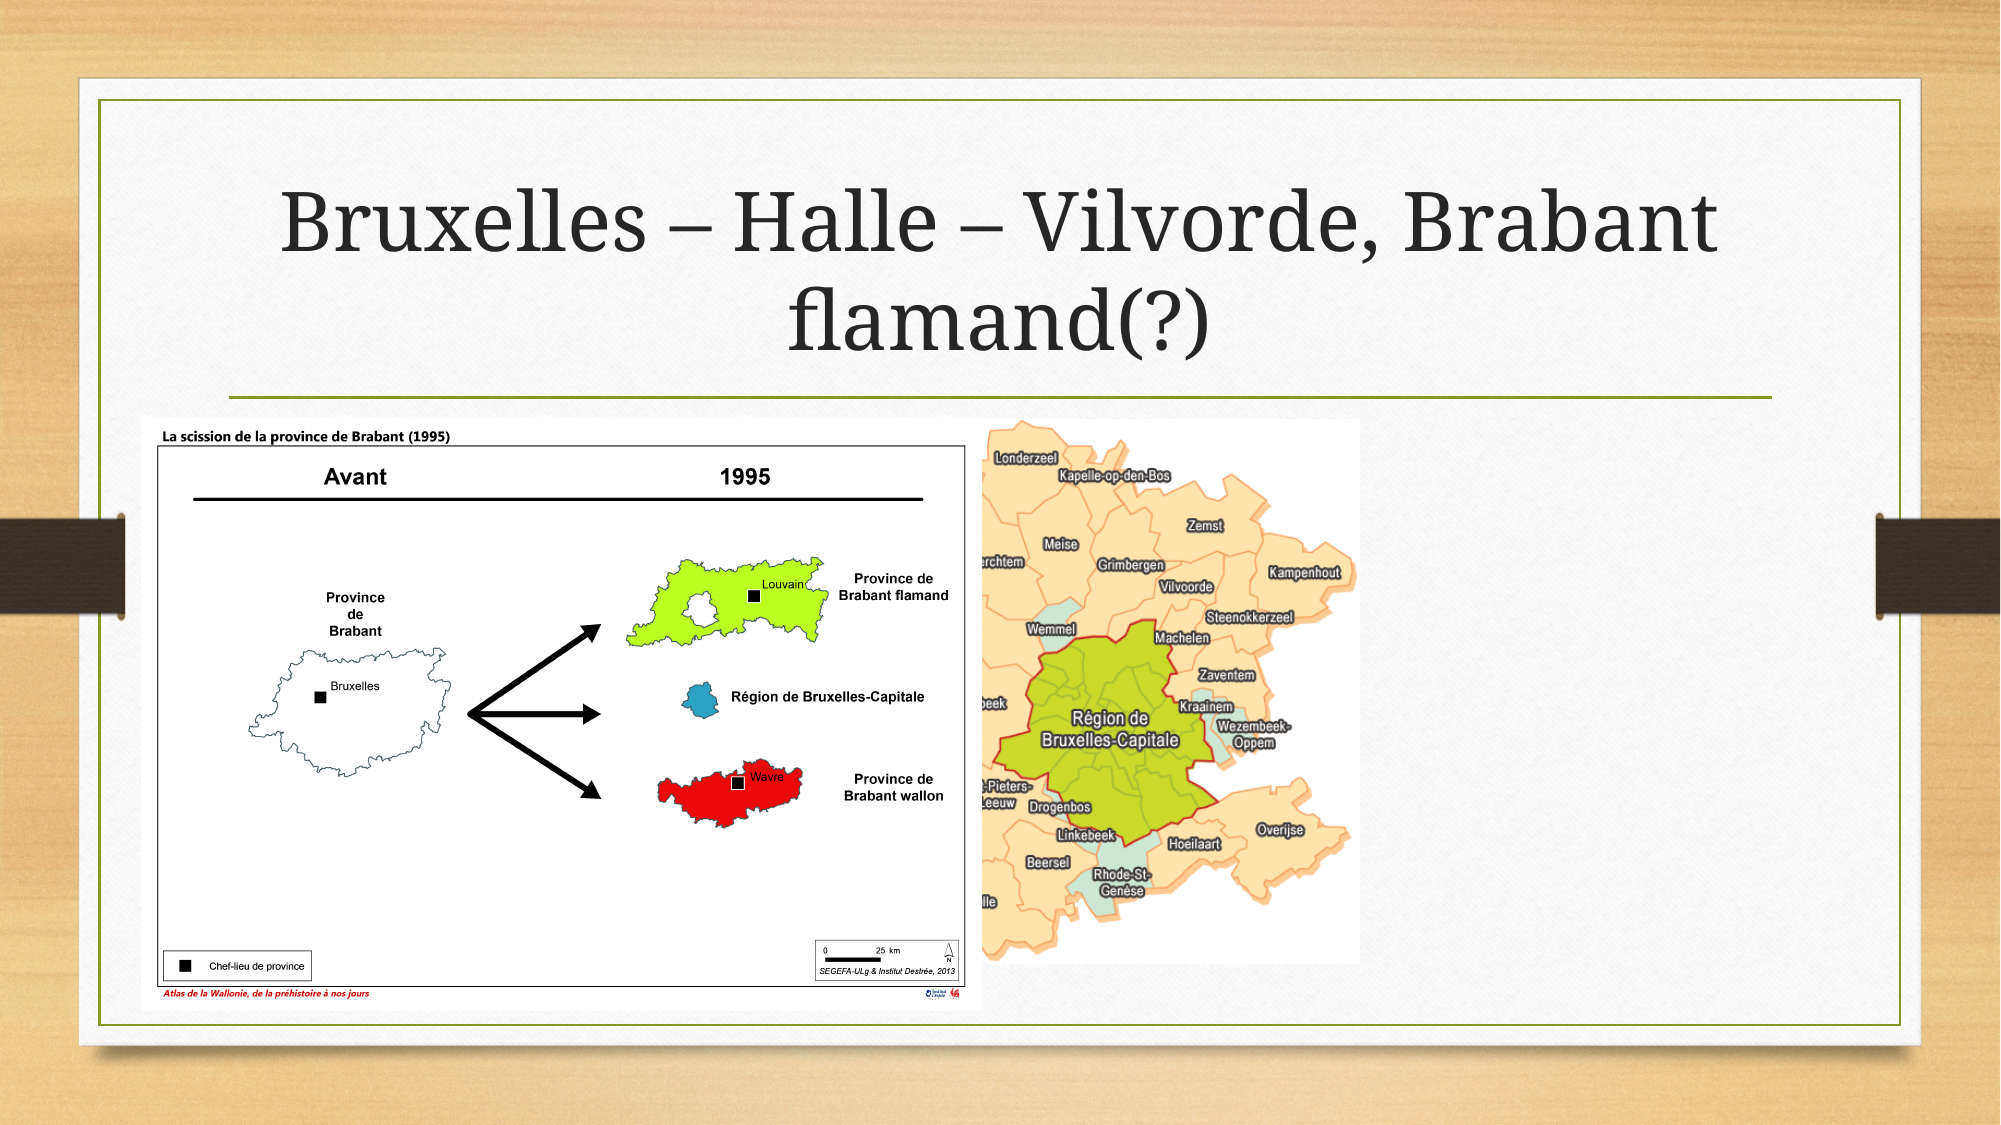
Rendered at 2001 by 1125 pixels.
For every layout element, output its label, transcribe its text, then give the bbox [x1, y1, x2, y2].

text_box BCEEOAL13 [212, 979, 1411, 1026]
title Bruxelles – Halle – Vilvorde, Brabant flamand(?) [212, 161, 1788, 376]
picture [141, 417, 1360, 1012]
